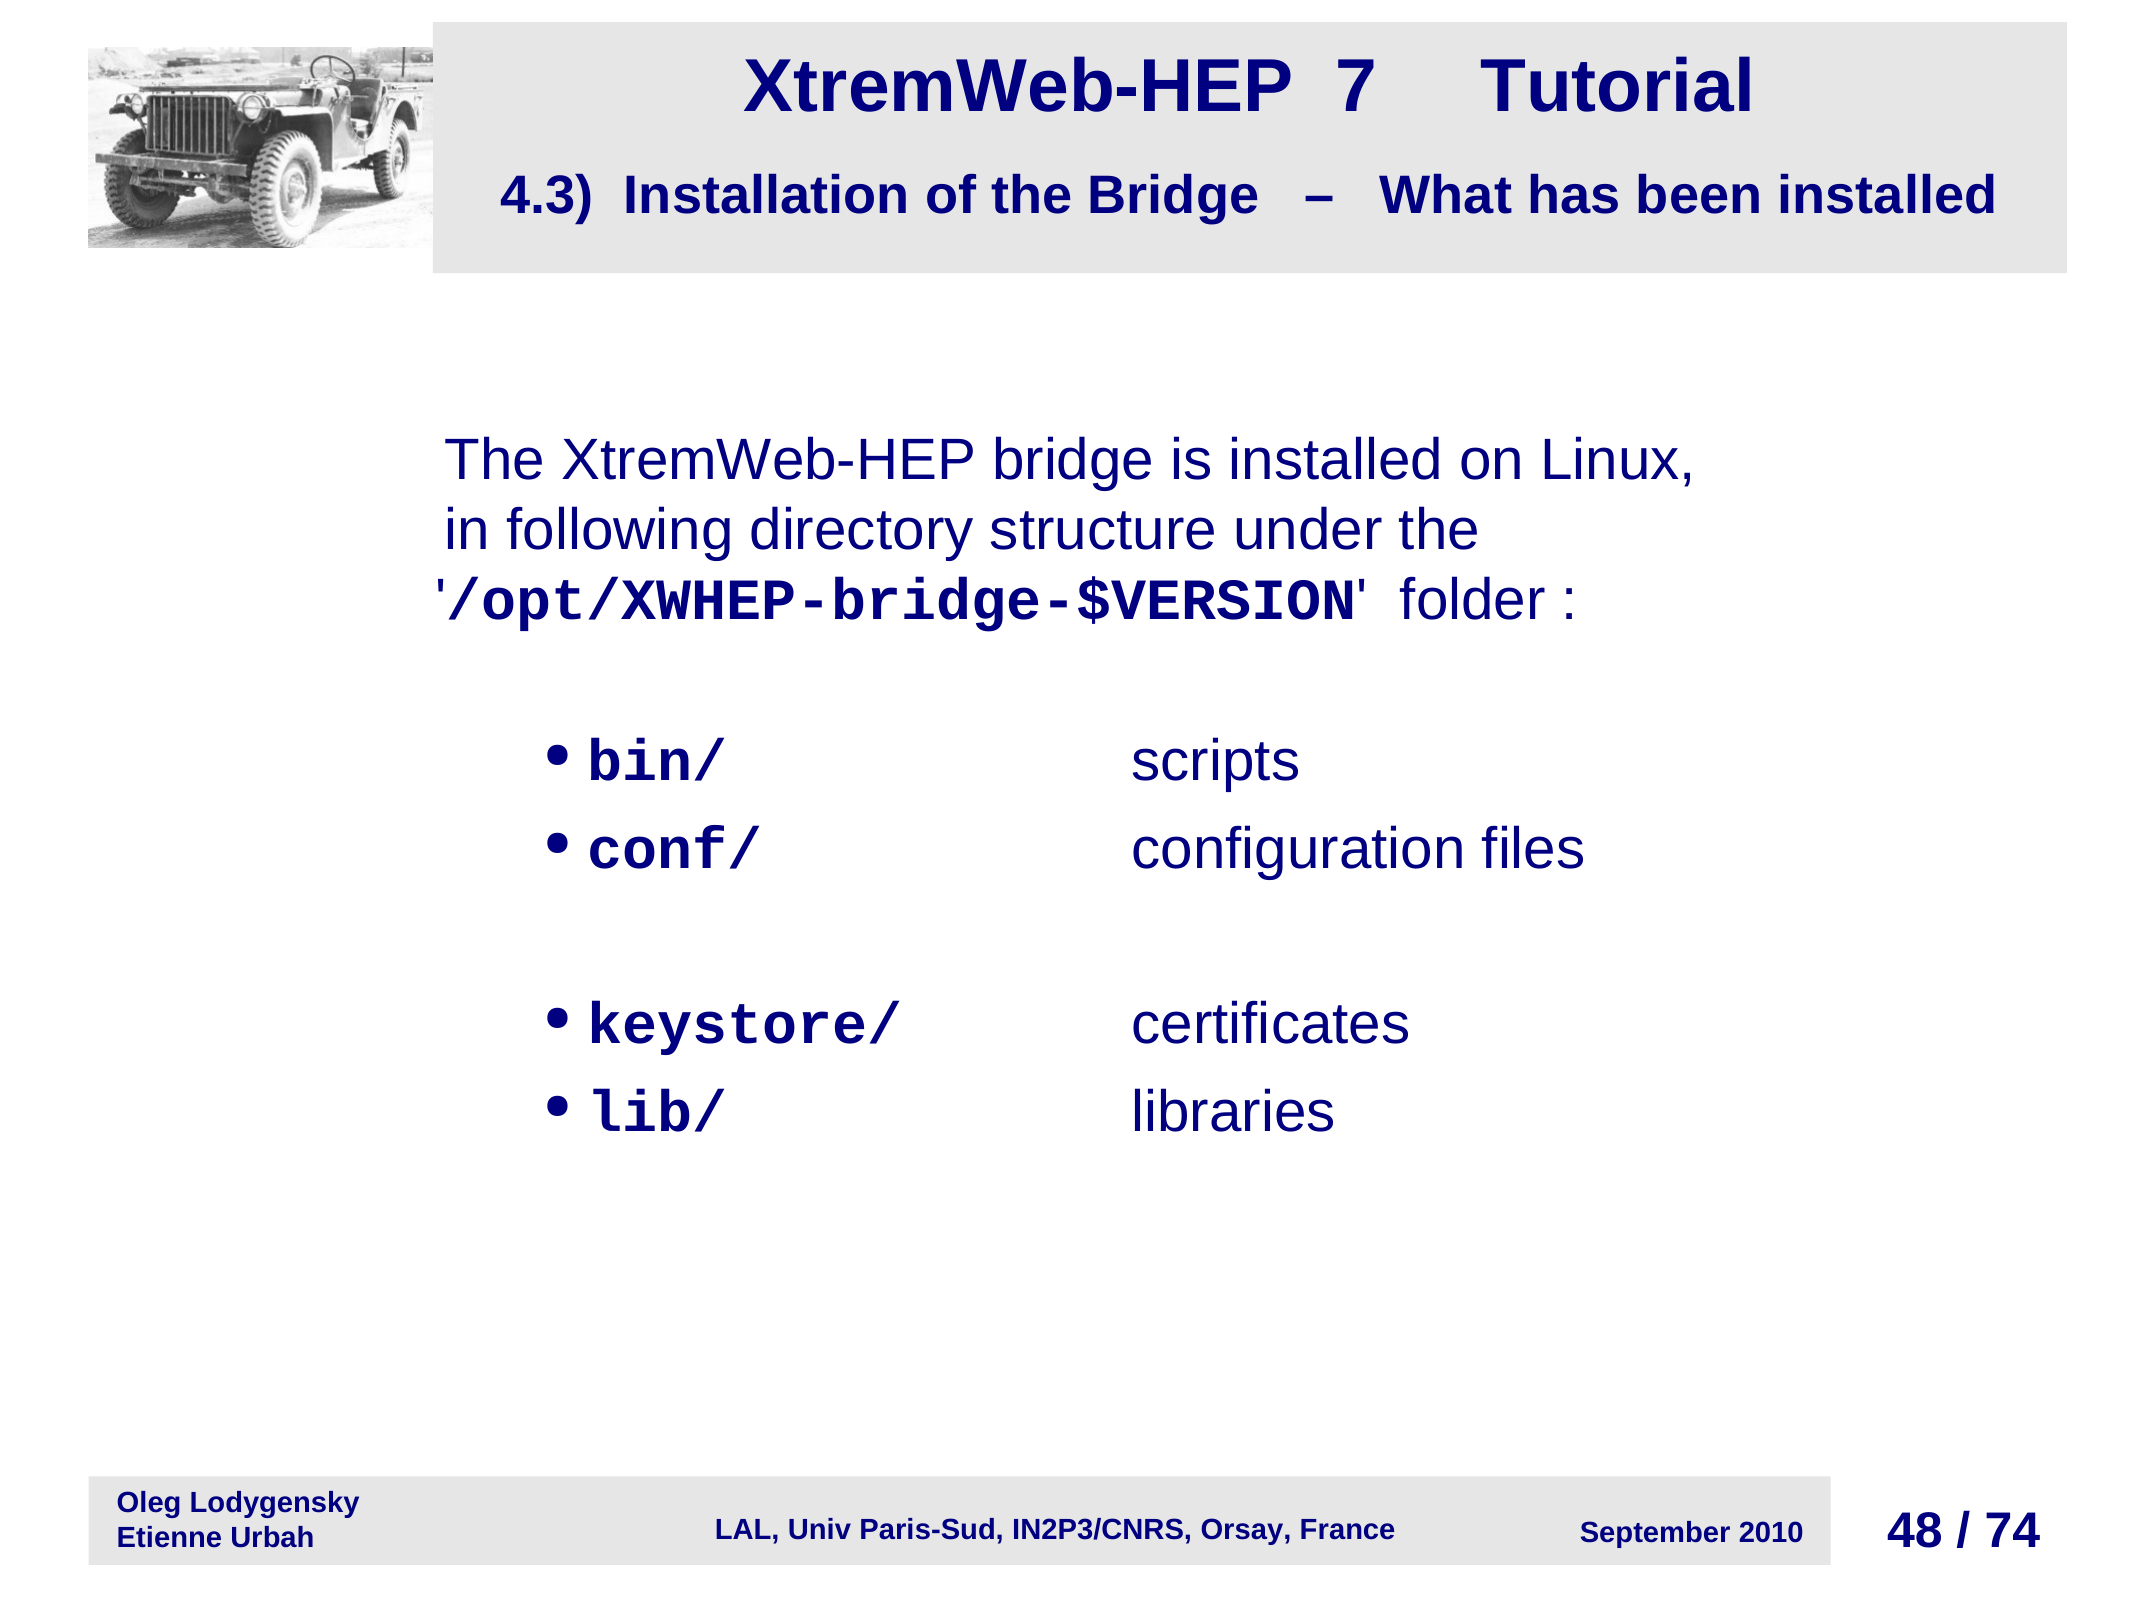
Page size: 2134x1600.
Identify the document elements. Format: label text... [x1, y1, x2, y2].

picture [88, 47, 433, 248]
text_box scripts configuration files certificates libraries [1122, 634, 1876, 1095]
text_box The XtremWeb-HEP bridge is installed on Linux, in following directory structure under the '/opt/XWHEP-bridge-$VERSION' folder : [435, 420, 1743, 650]
title 4.3) Installation of the Bridge – What has been installed [442, 118, 2067, 266]
text_box bin/ conf/ keystore/ lib/ [534, 650, 913, 1144]
